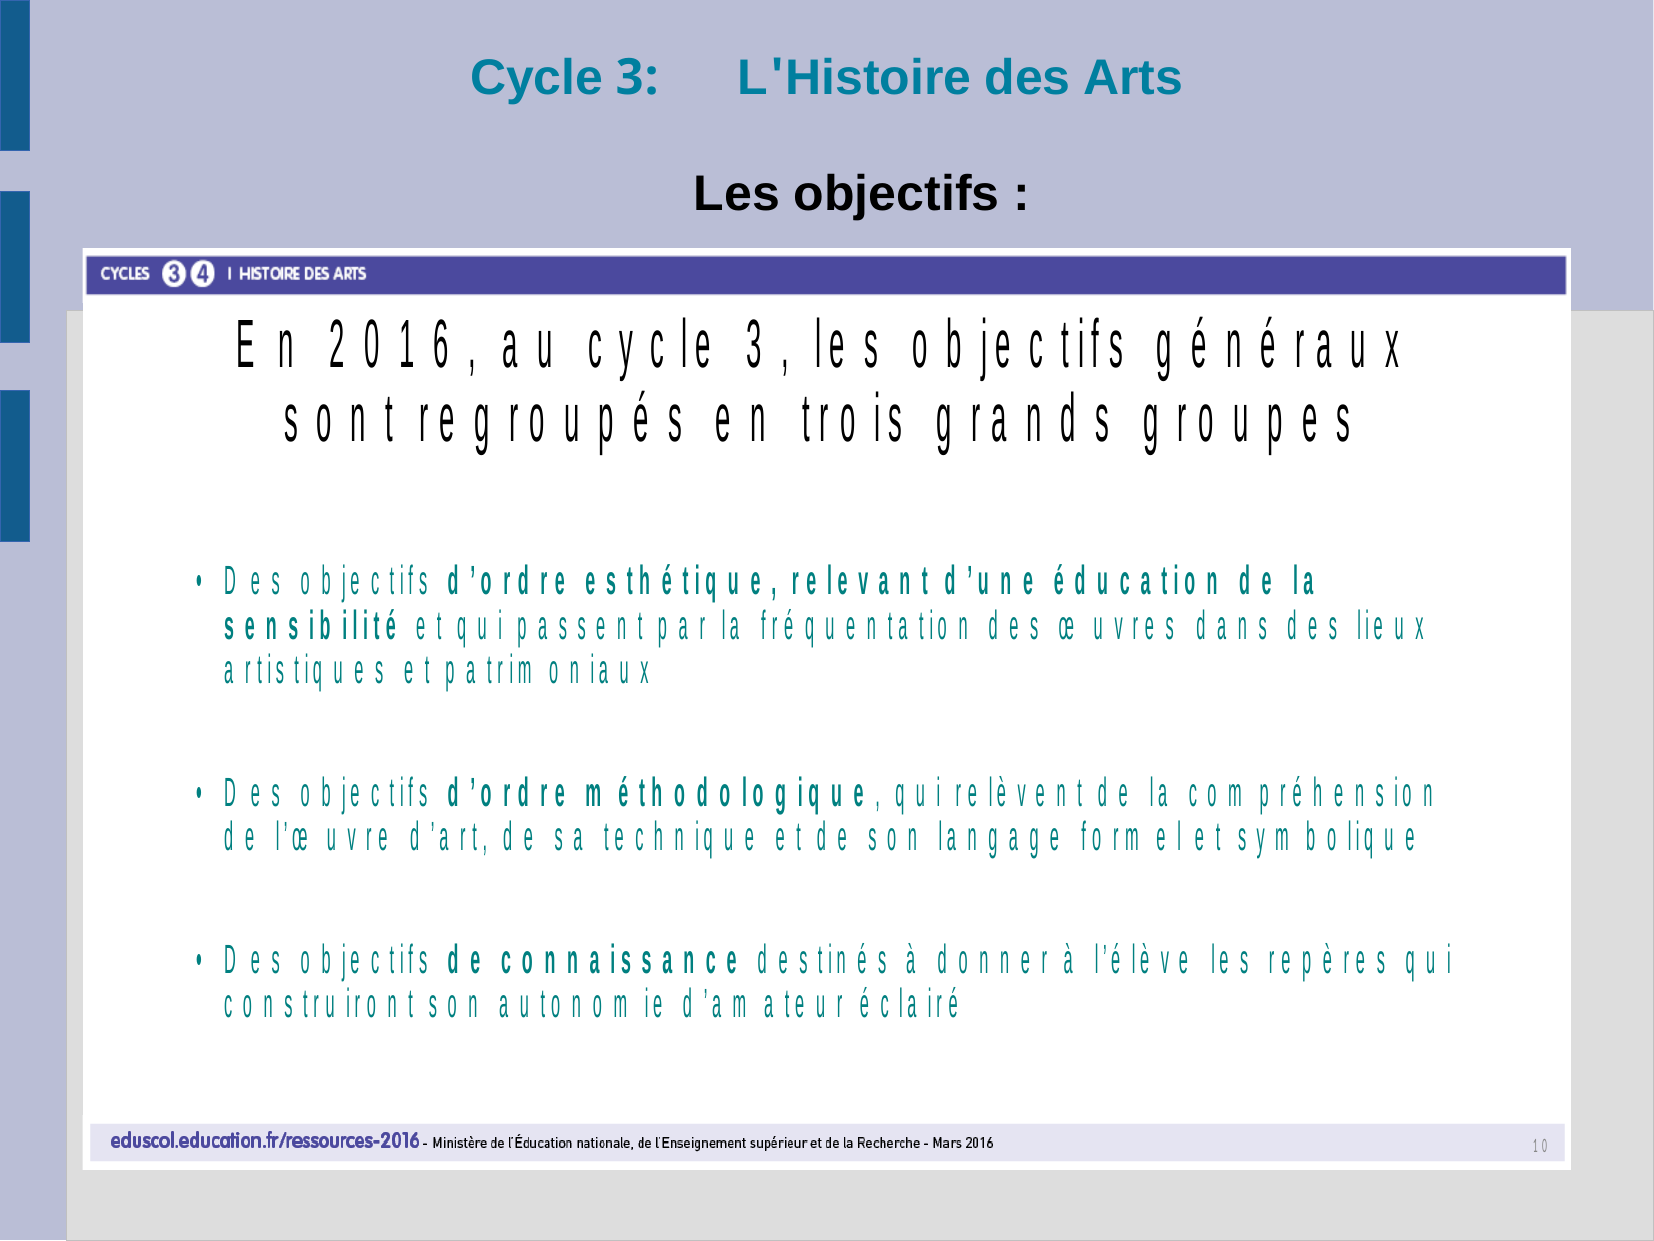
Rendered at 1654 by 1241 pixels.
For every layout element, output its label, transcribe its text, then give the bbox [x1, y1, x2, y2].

title Cycle 3: L'Histoire des Arts [82, 23, 1571, 142]
picture [82, 248, 1571, 1170]
list Les objectifs : [82, 165, 1571, 225]
